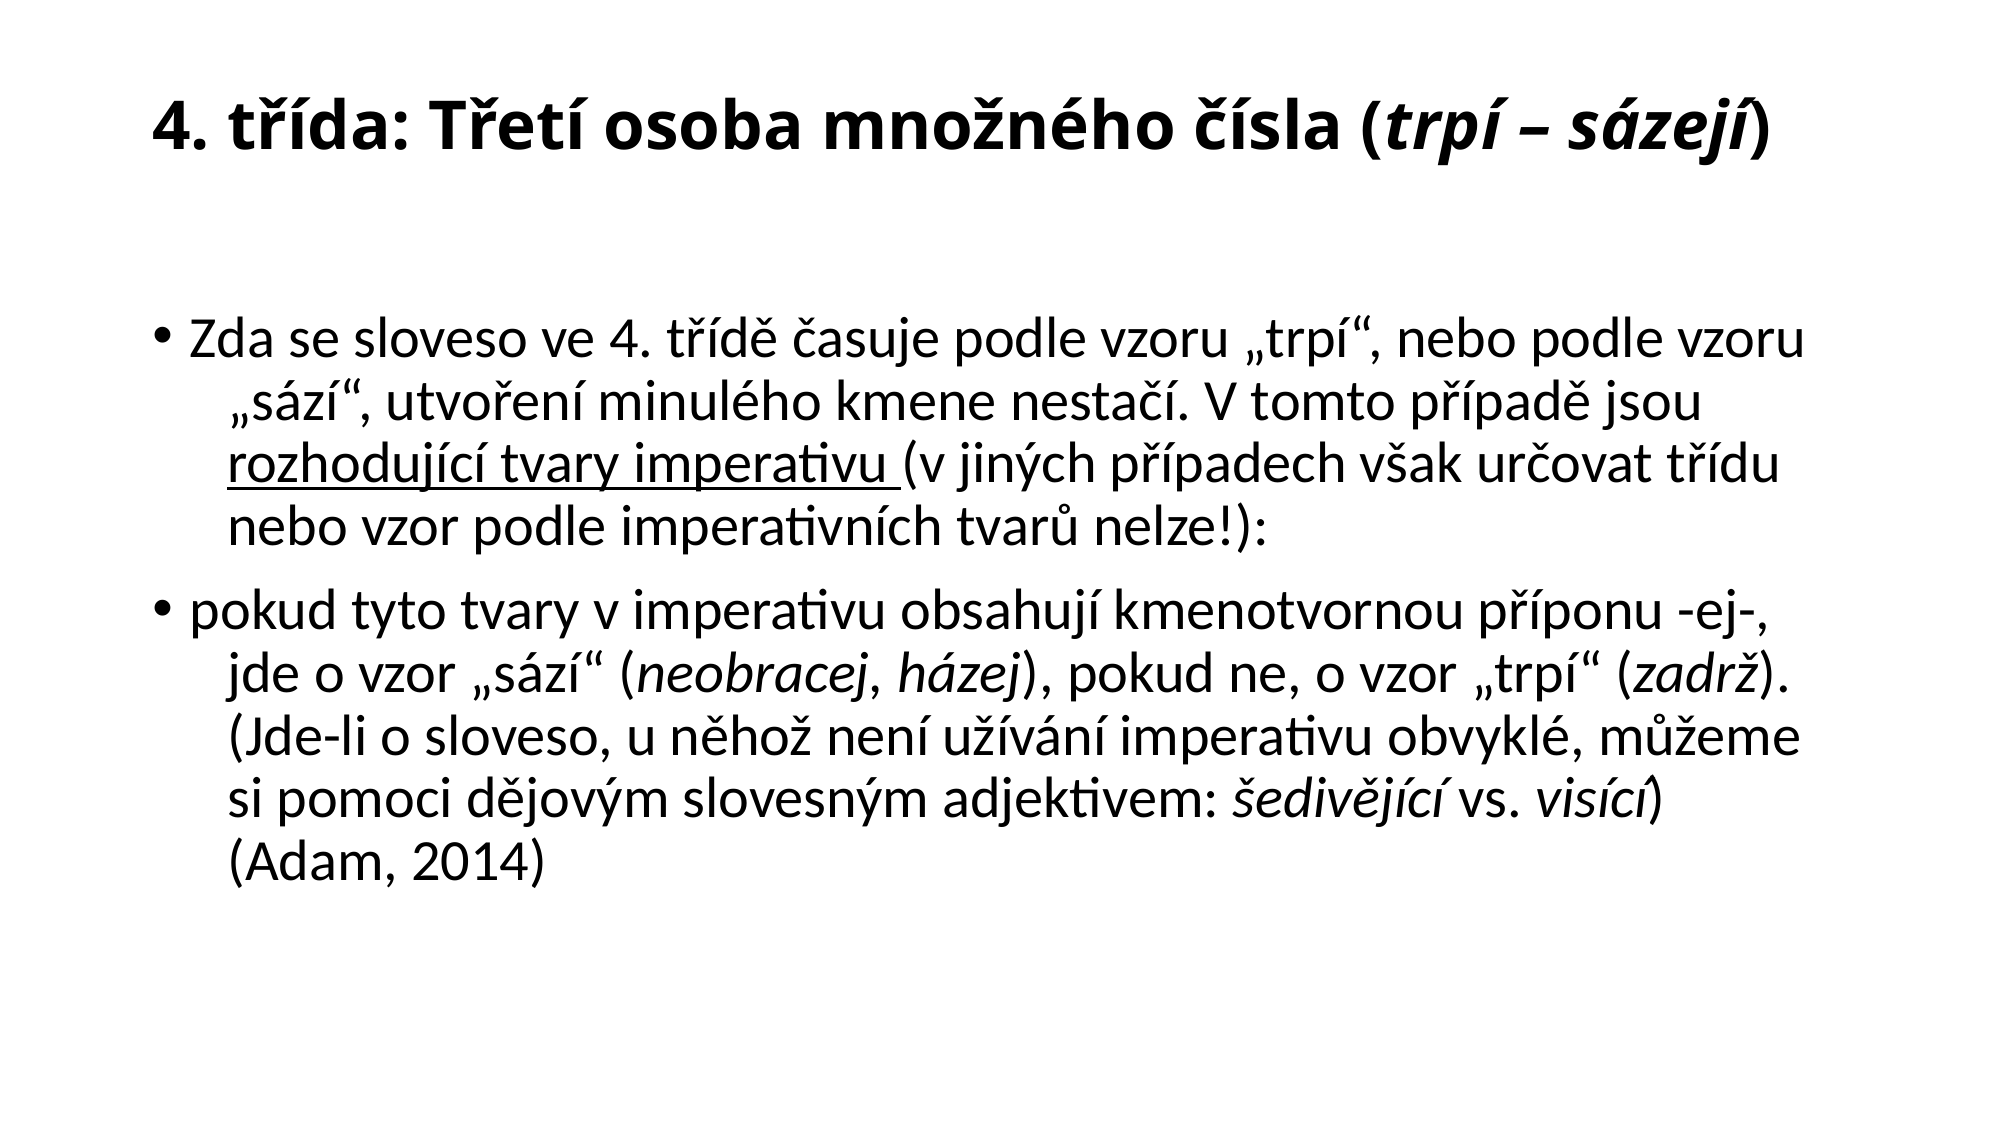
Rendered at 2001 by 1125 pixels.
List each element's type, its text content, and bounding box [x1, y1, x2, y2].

title 4. třída: Třetí osoba množného čísla (trpí – sázejí) [137, 59, 1863, 278]
list Zda se sloveso ve 4. třídě časuje podle vzoru „trpí“, nebo podle vzoru „sází“, utvoření minulého kmene nestačí. V tomto případě jsou rozhodující tvary imperativu (v jiných případech však určovat třídu nebo vzor podle imperativních tvarů nelze!): pokud tyto tvary v imperativu obsahují kmenotvornou příponu -ej-, jde o vzor „sází“ (neobracej, házej), pokud ne, o vzor „trpí“ (zadrž). (Jde-li o sloveso, u něhož není užívání imperativu obvyklé, můžeme si pomoci dějovým slovesným adjektivem: šedivějící vs. visící) (Adam, 2014) [137, 299, 1863, 1014]
